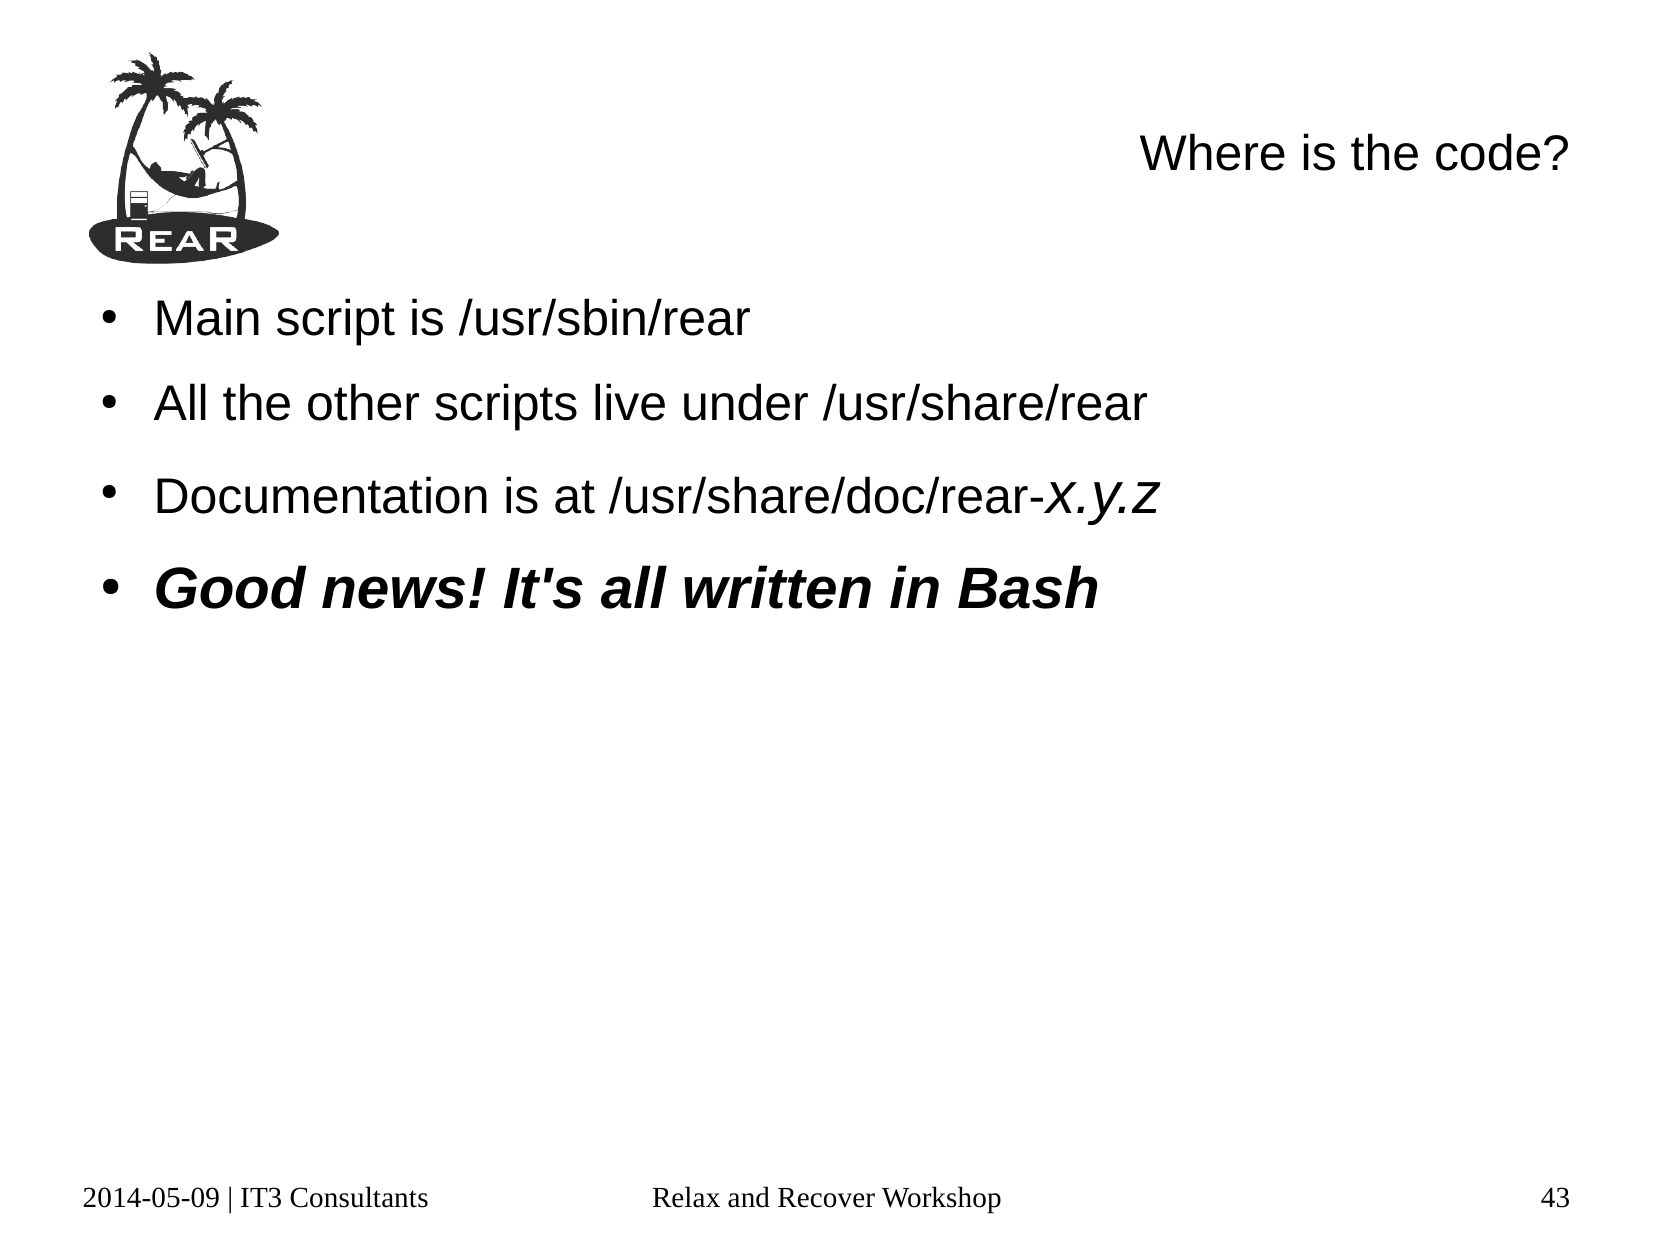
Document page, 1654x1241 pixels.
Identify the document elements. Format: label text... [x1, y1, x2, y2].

picture [88, 52, 279, 266]
list Main script is /usr/sbin/rear All the other scripts live under /usr/share/rear Documentation is at /usr/share/doc/rear-x.y.z Good news! It's all written in Bash [82, 290, 1571, 1109]
title Where is the code? [295, 49, 1571, 257]
